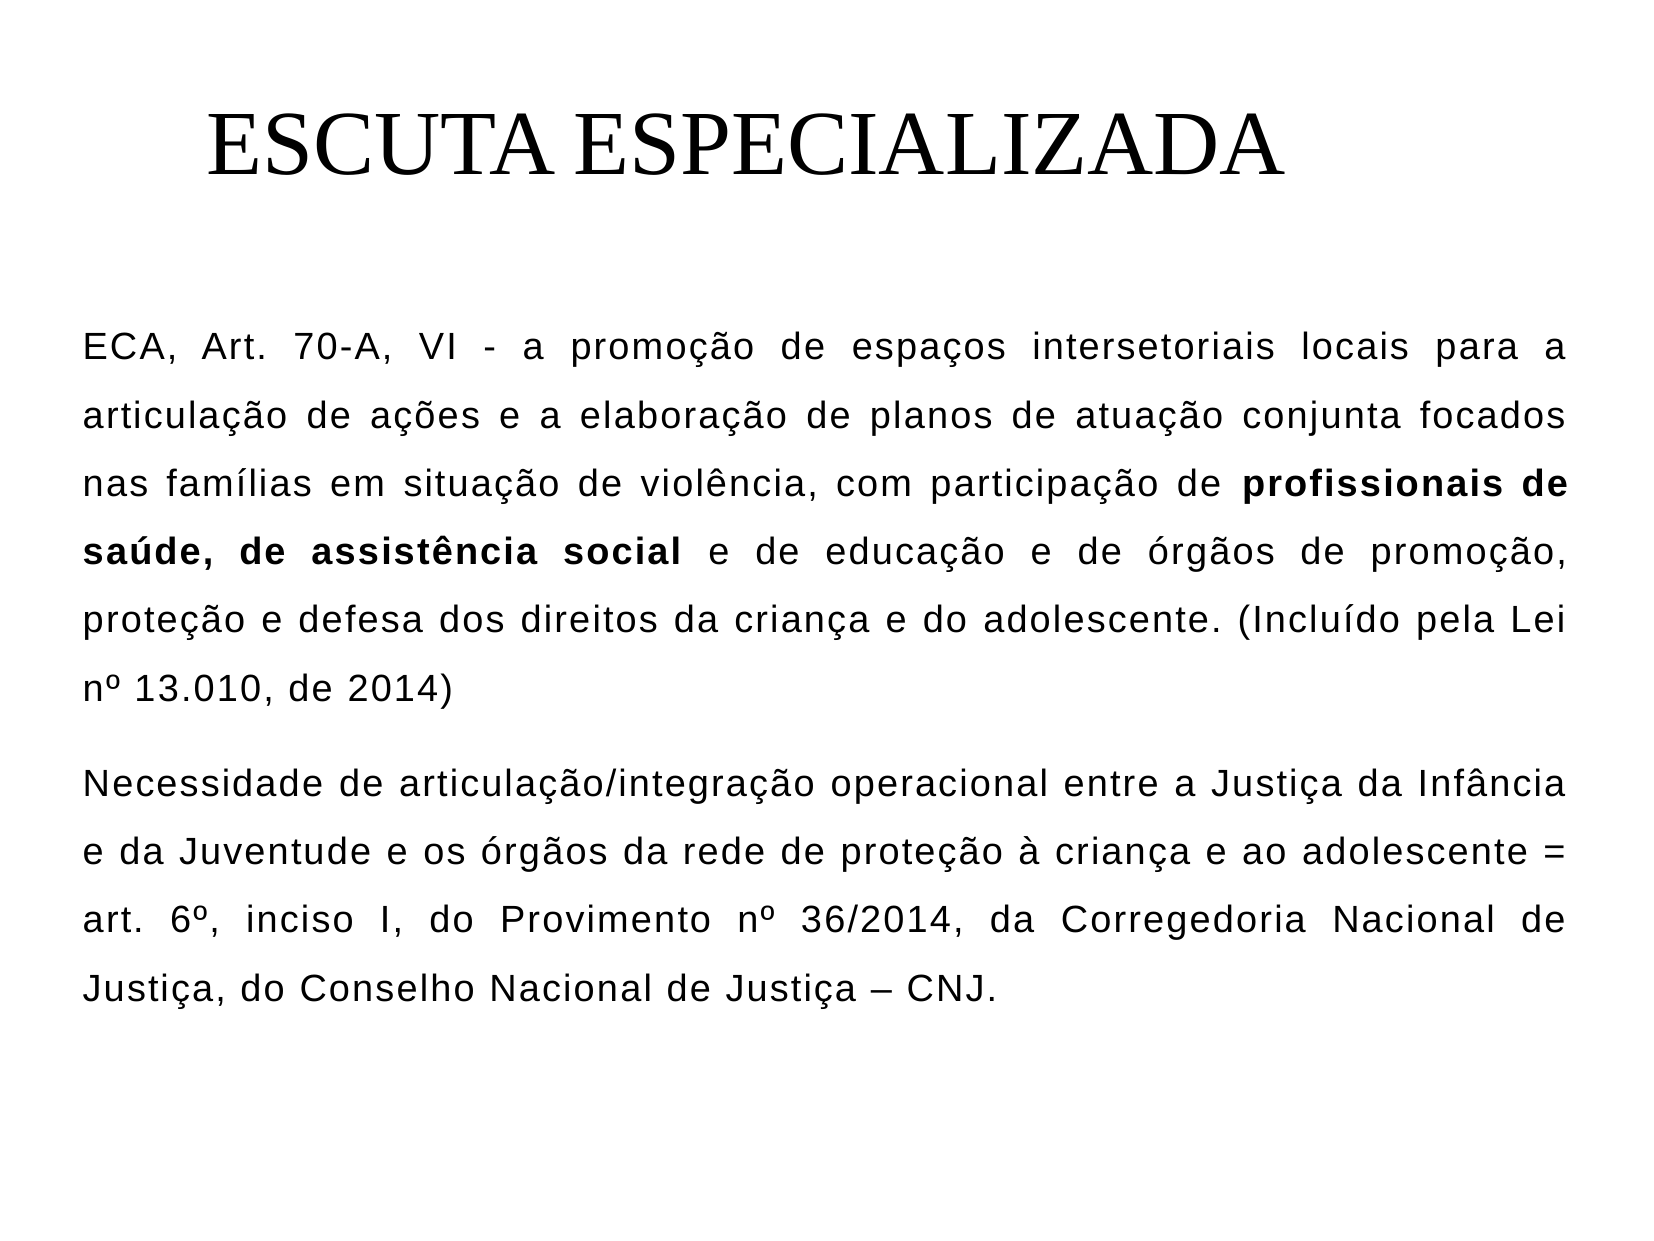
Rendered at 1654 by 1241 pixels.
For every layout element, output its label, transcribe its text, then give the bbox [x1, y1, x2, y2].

title ESCUTA ESPECIALIZADA [82, 47, 1412, 229]
list ECA, Art. 70-A, VI - a promoção de espaços intersetoriais locais para a articulação de ações e a elaboração de planos de atuação conjunta focados nas famílias em situação de violência, com participação de profissionais de saúde, de assistência social e de educação e de órgãos de promoção, proteção e defesa dos direitos da criança e do adolescente. (Incluído pela Lei nº 13.010, de 2014) Necessidade de articulação/integração operacional entre a Justiça da Infância e da Juventude e os órgãos da rede de proteção à criança e ao adolescente = art. 6º, inciso I, do Provimento nº 36/2014, da Corregedoria Nacional de Justiça, do Conselho Nacional de Justiça – CNJ. [82, 299, 1571, 1019]
